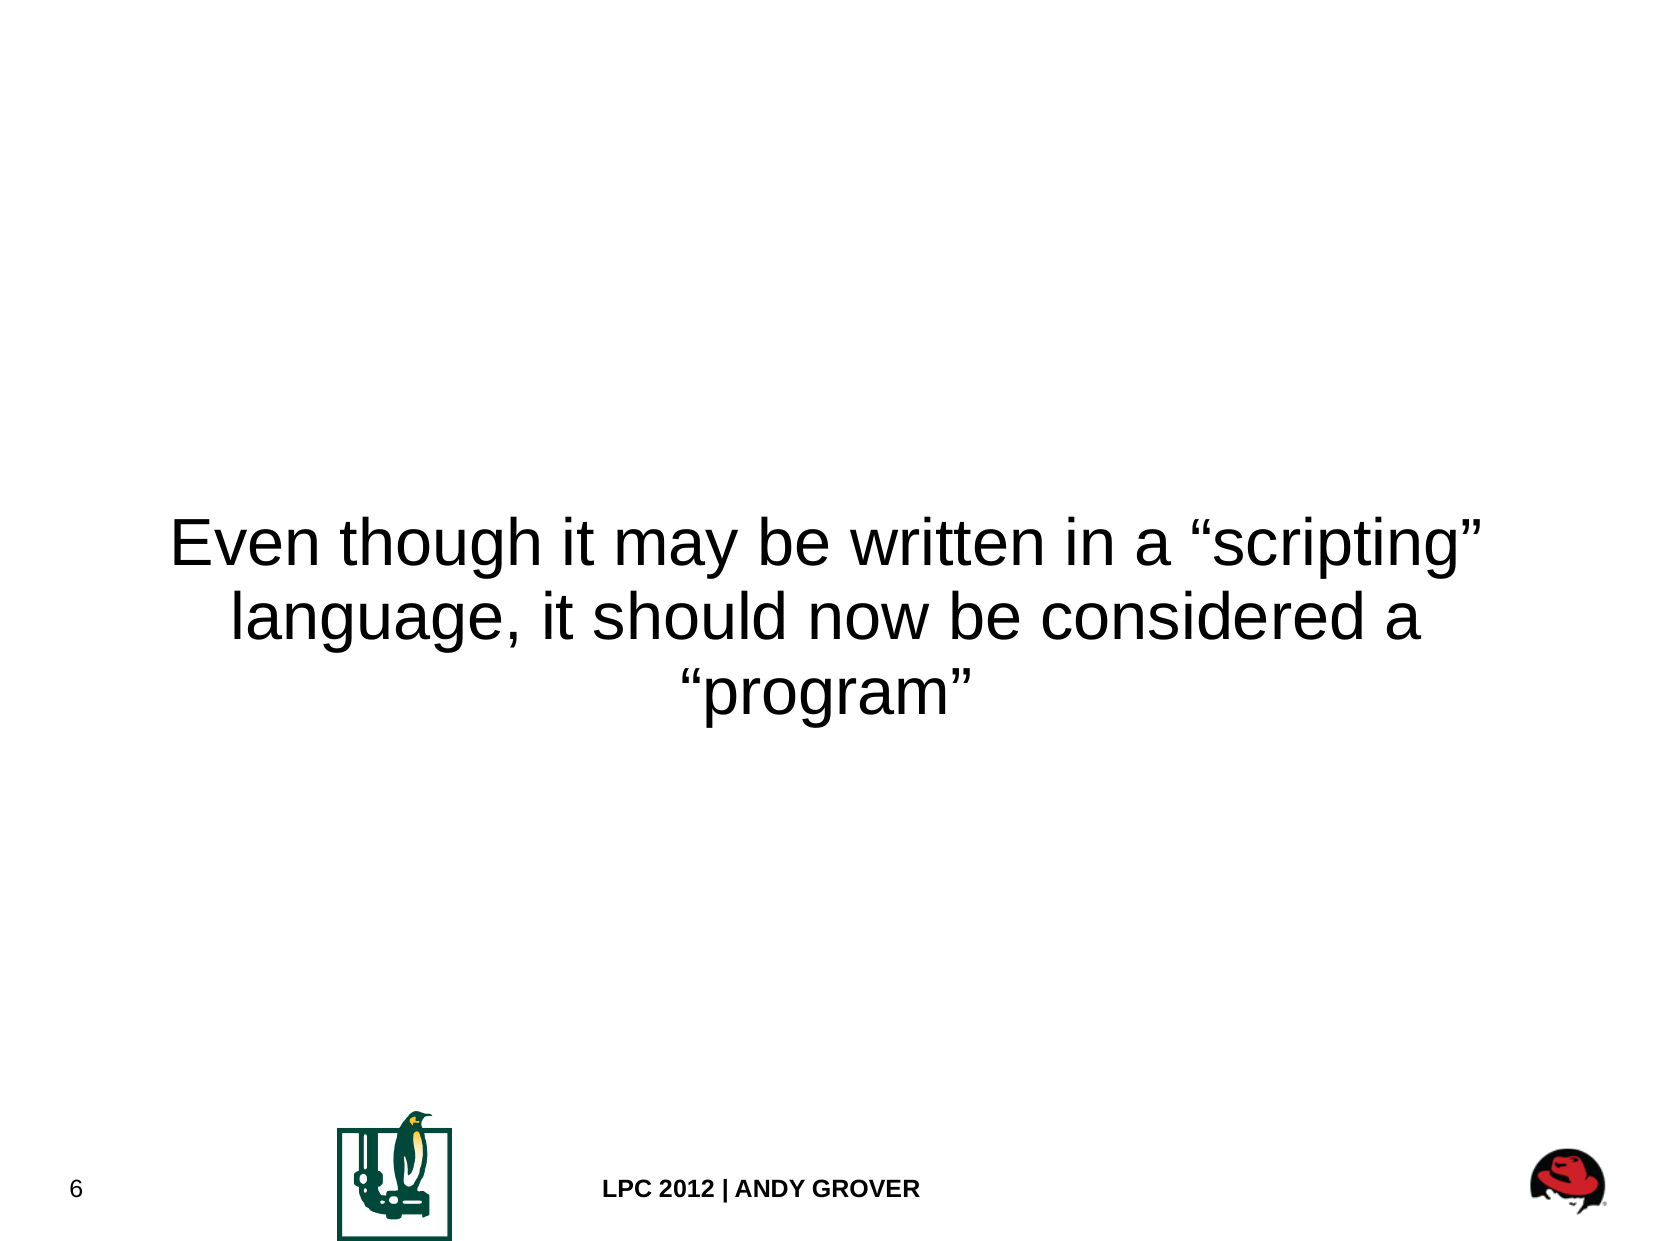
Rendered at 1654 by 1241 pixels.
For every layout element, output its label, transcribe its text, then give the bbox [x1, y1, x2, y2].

picture [1529, 1146, 1613, 1224]
picture [337, 1111, 452, 1241]
subtitle Even though it may be written in a “scripting” language, it should now be considered a “program” [82, 266, 1571, 968]
